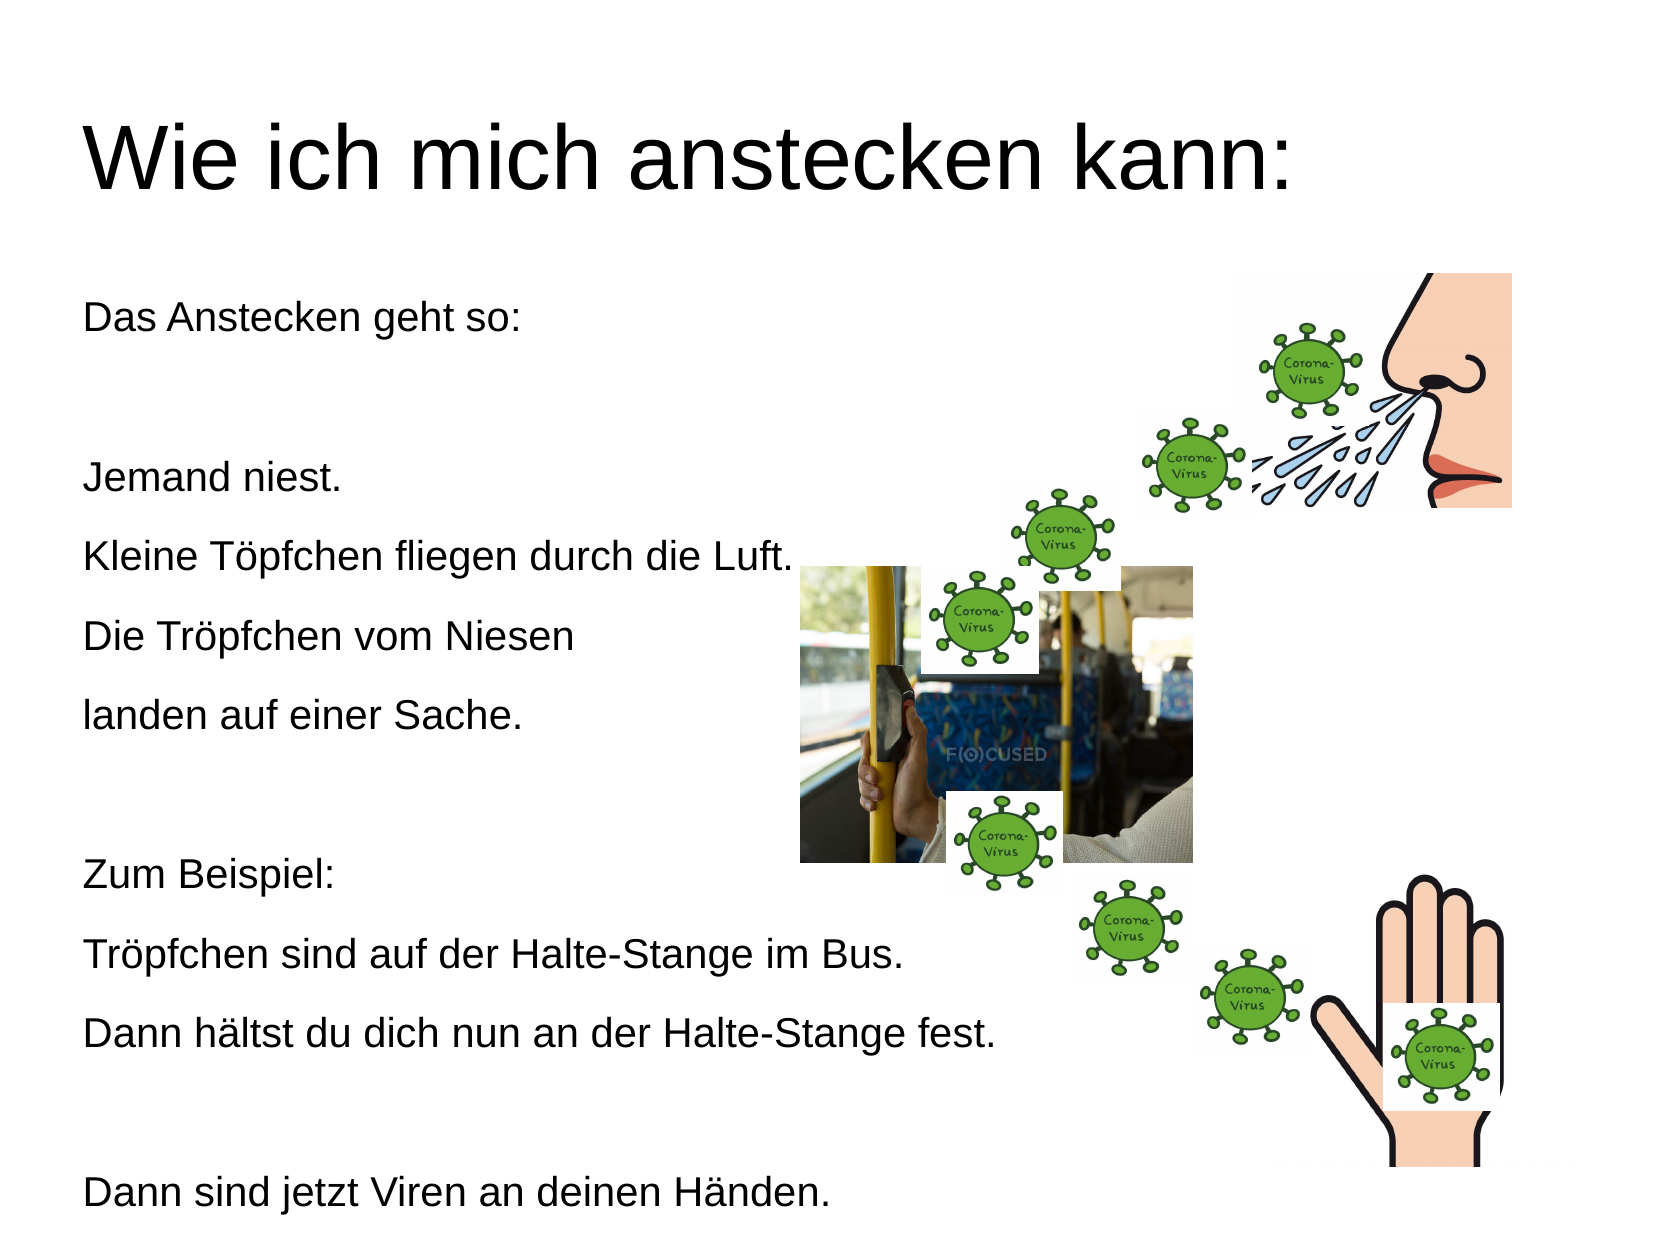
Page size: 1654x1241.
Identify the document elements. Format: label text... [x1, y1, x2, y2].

list Das Anstecken geht so: Jemand niest. Kleine Töpfchen fliegen durch die Luft. Die Tröpfchen vom Niesen landen auf einer Sache. Zum Beispiel: Tröpfchen sind auf der Halte-Stange im Bus. Dann hältst du dich nun an der Halte-Stange fest. Dann sind jetzt Viren an deinen Händen. [82, 290, 1571, 1241]
picture [1071, 875, 1189, 983]
picture [1192, 874, 1583, 1168]
picture [1134, 273, 1512, 520]
title Wie ich mich anstecken kann: [82, 49, 1571, 257]
picture [800, 484, 1193, 898]
